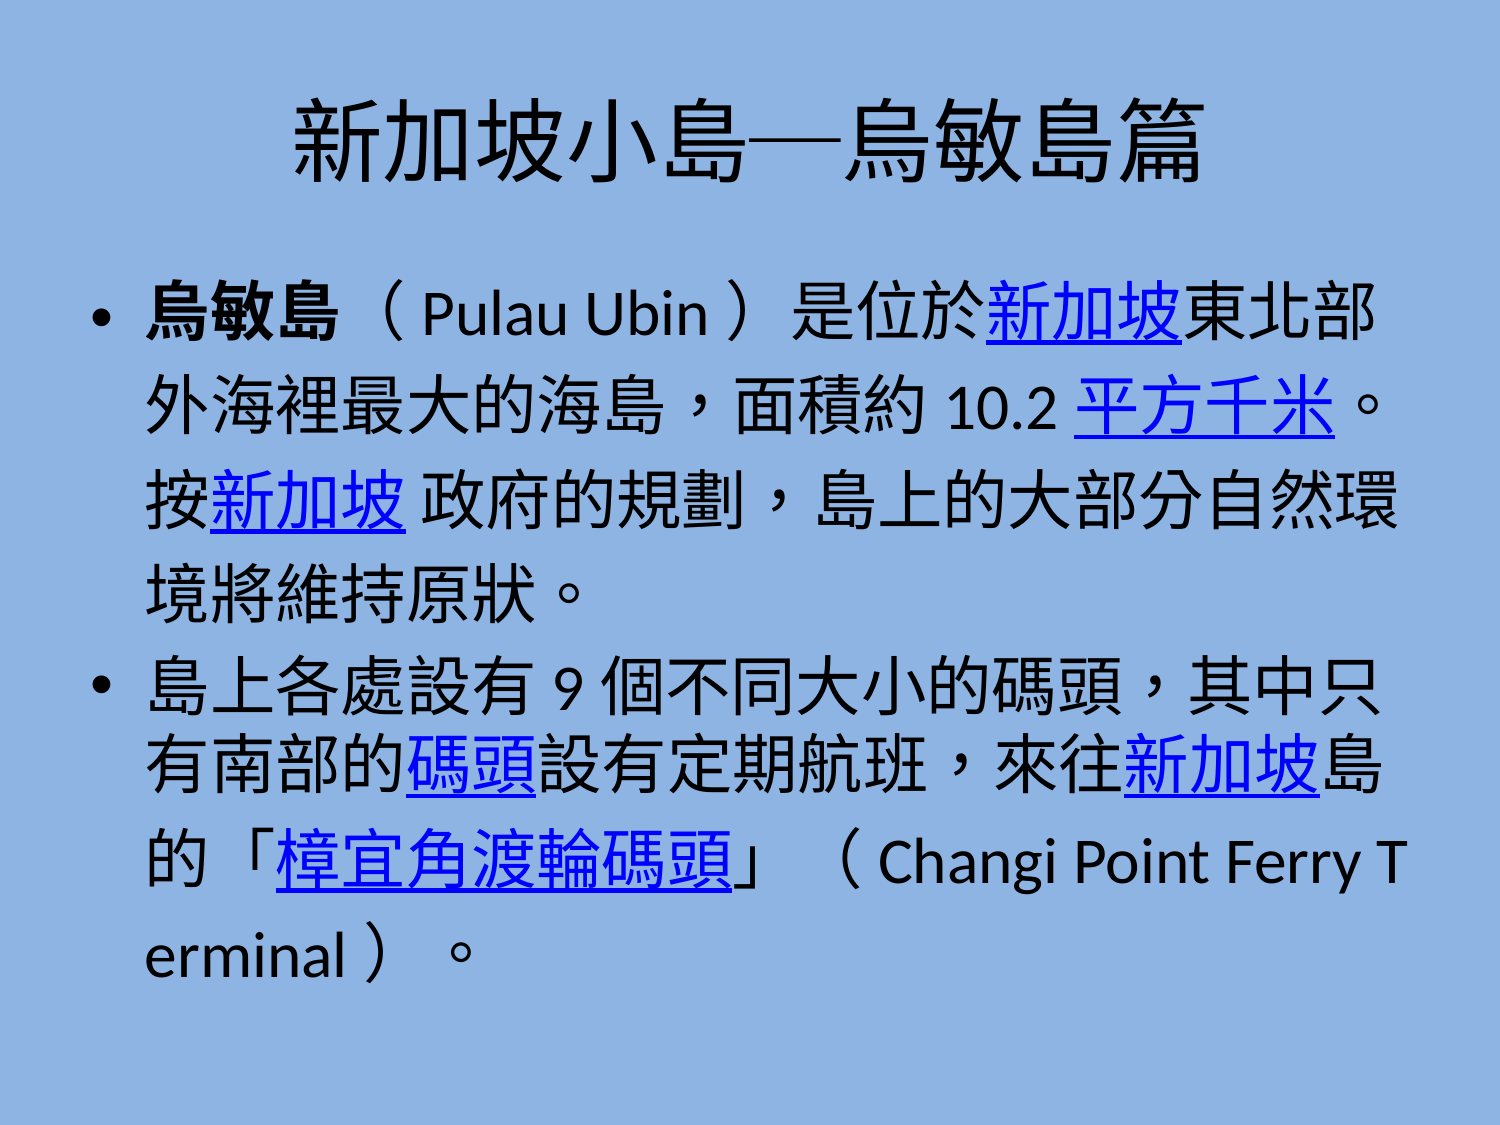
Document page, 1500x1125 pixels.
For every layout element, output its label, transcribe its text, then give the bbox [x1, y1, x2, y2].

title 新加坡小島─烏敏島篇 [75, 45, 1425, 233]
list 烏敏島（Pulau Ubin）是位於新加坡東北部外海裡最大的海島，面積約10.2平方千米。按新加坡 政府的規劃，島上的大部分自然環境將維持原狀。 島上各處設有9個不同大小的碼頭，其中只有南部的碼頭設有定期航班，來往新加坡島的「樟宜角渡輪碼頭」（Changi Point Ferry Terminal）。 [75, 262, 1425, 1005]
